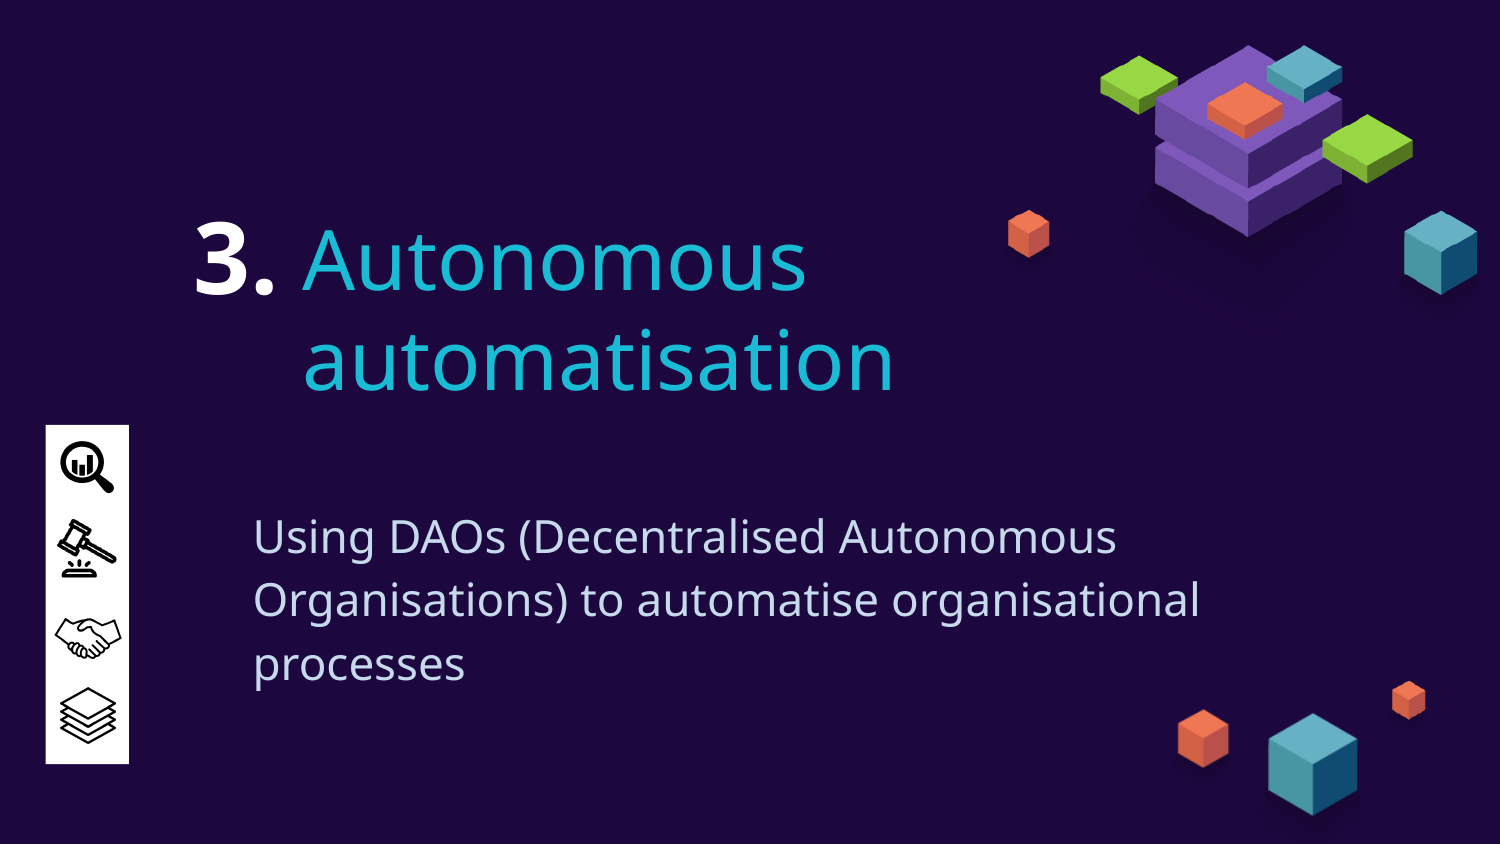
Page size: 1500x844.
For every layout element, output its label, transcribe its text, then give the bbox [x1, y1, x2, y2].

title Autonomous automatisation [287, 231, 1213, 422]
picture [957, 36, 1500, 364]
text_box 3. [67, 109, 407, 400]
text_box [45, 424, 129, 765]
picture [1148, 649, 1449, 844]
picture [60, 687, 116, 744]
picture [53, 433, 121, 501]
picture [49, 508, 125, 584]
subtitle Using DAOs (Decentralised Autonomous Organisations) to automatise organisational processes [237, 484, 1307, 812]
picture [54, 601, 122, 670]
